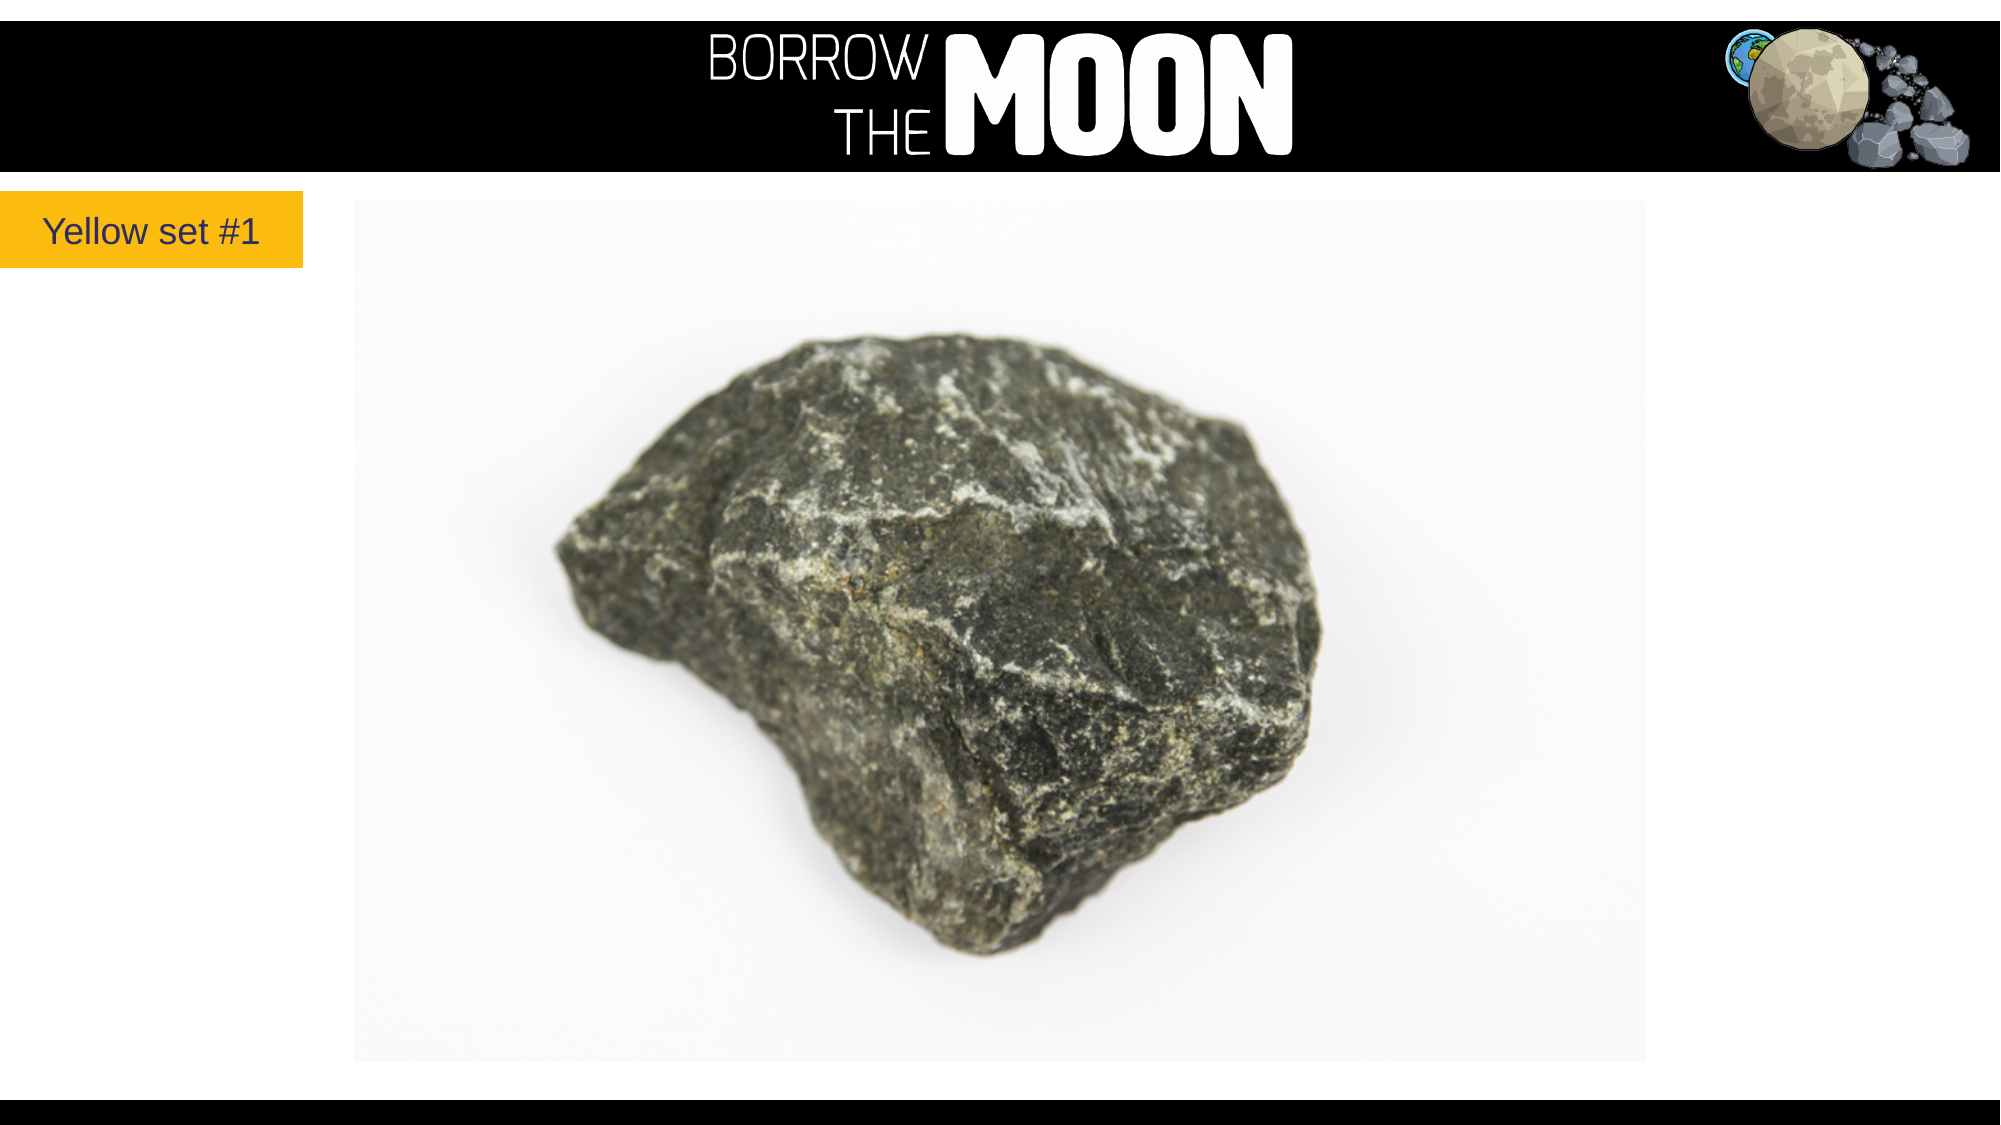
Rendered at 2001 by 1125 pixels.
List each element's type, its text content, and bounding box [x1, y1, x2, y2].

text_box Yellow set #1 [0, 191, 303, 268]
picture [354, 201, 1646, 1062]
